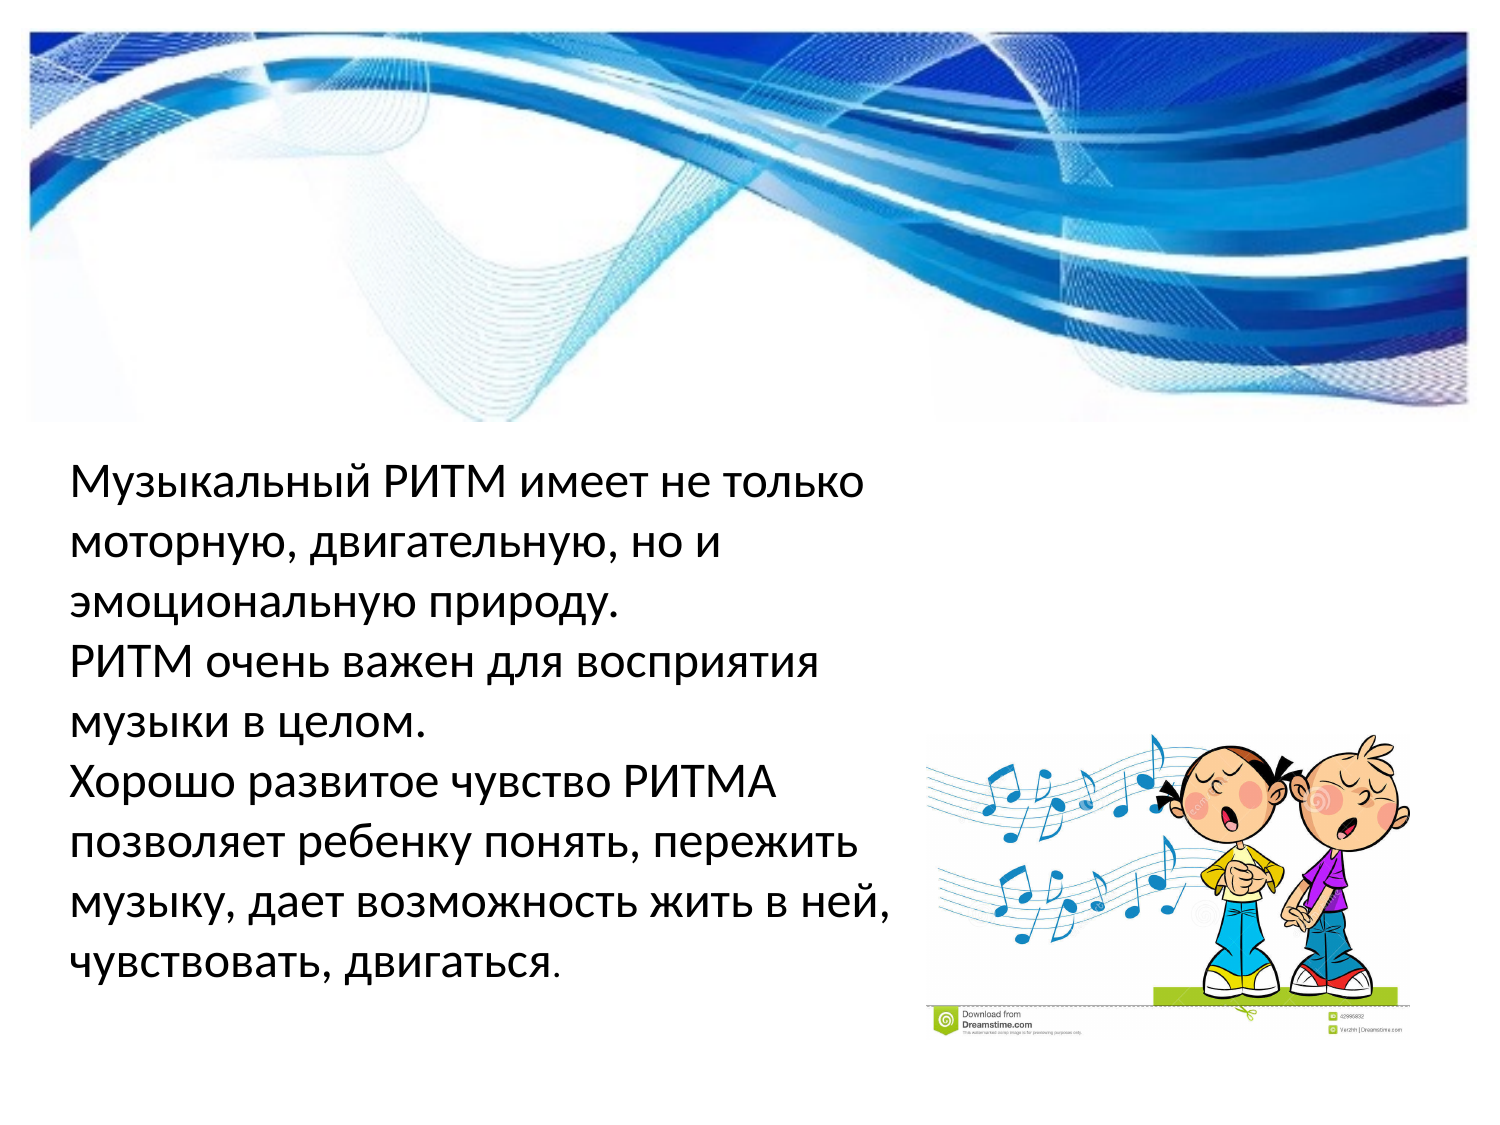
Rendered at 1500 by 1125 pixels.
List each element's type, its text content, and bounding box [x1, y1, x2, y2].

text_box Музыкальный РИТМ имеет не только моторную, двигательную, но и эмоциональную природу. РИТМ очень важен для восприятия музыки в целом. Хорошо развитое чувство РИТМА позволяет ребенку понять, пережить музыку, дает возможность жить в ней, чувствовать, двигаться. [54, 440, 949, 996]
picture [926, 734, 1410, 1040]
picture [21, 28, 1477, 422]
